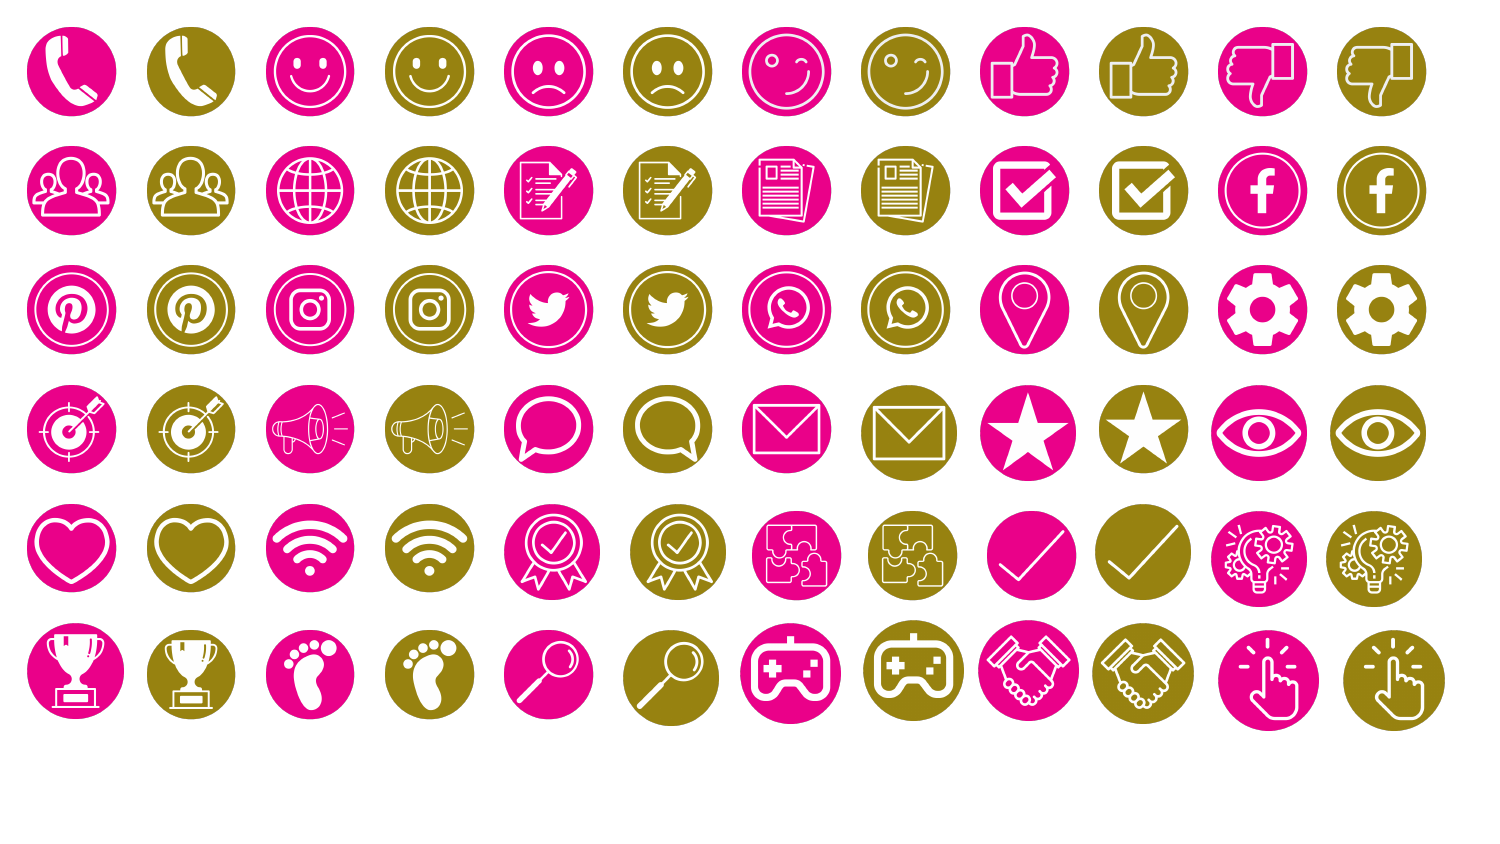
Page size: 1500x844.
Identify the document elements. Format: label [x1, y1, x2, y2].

picture [1334, 262, 1429, 357]
picture [620, 143, 715, 238]
picture [739, 143, 834, 238]
picture [739, 24, 834, 119]
picture [501, 501, 603, 603]
picture [858, 262, 953, 357]
picture [984, 508, 1079, 603]
picture [858, 24, 953, 119]
picture [501, 627, 596, 722]
picture [977, 24, 1072, 119]
picture [977, 143, 1072, 238]
picture [1334, 143, 1429, 238]
picture [620, 24, 715, 119]
picture [501, 262, 596, 357]
picture [1215, 143, 1310, 238]
picture [263, 24, 357, 119]
picture [1215, 627, 1322, 734]
picture [263, 262, 357, 357]
picture [737, 620, 844, 727]
picture [382, 262, 477, 357]
picture [263, 382, 357, 477]
picture [1096, 143, 1191, 238]
picture [1096, 382, 1191, 477]
picture [144, 627, 238, 722]
picture [620, 382, 715, 477]
picture [501, 382, 596, 477]
picture [24, 143, 119, 238]
picture [858, 382, 960, 484]
picture [860, 617, 967, 724]
picture [24, 262, 119, 357]
picture [24, 501, 119, 596]
picture [1096, 262, 1191, 357]
picture [739, 262, 834, 357]
picture [749, 508, 844, 603]
picture [1215, 24, 1310, 119]
picture [1208, 508, 1310, 610]
picture [144, 262, 238, 357]
picture [620, 627, 722, 729]
picture [144, 501, 238, 596]
picture [382, 501, 477, 596]
picture [1089, 620, 1197, 727]
picture [739, 382, 834, 477]
picture [144, 24, 238, 119]
picture [1215, 262, 1310, 357]
picture [24, 620, 127, 722]
picture [858, 143, 953, 238]
picture [263, 143, 357, 238]
picture [977, 382, 1079, 484]
picture [1334, 24, 1429, 119]
picture [382, 143, 477, 238]
picture [382, 382, 477, 477]
picture [620, 262, 715, 357]
picture [144, 143, 238, 238]
picture [1340, 627, 1448, 734]
picture [24, 24, 119, 119]
picture [501, 143, 596, 238]
picture [382, 24, 477, 119]
picture [1208, 382, 1310, 484]
picture [1323, 508, 1425, 610]
picture [24, 382, 119, 477]
picture [977, 262, 1072, 357]
picture [1096, 24, 1191, 119]
picture [1327, 382, 1429, 484]
picture [382, 627, 477, 722]
picture [1092, 501, 1194, 603]
picture [144, 382, 238, 477]
picture [263, 627, 357, 722]
picture [975, 617, 1082, 724]
picture [263, 501, 357, 596]
picture [501, 24, 596, 119]
picture [865, 508, 960, 603]
picture [627, 501, 729, 603]
